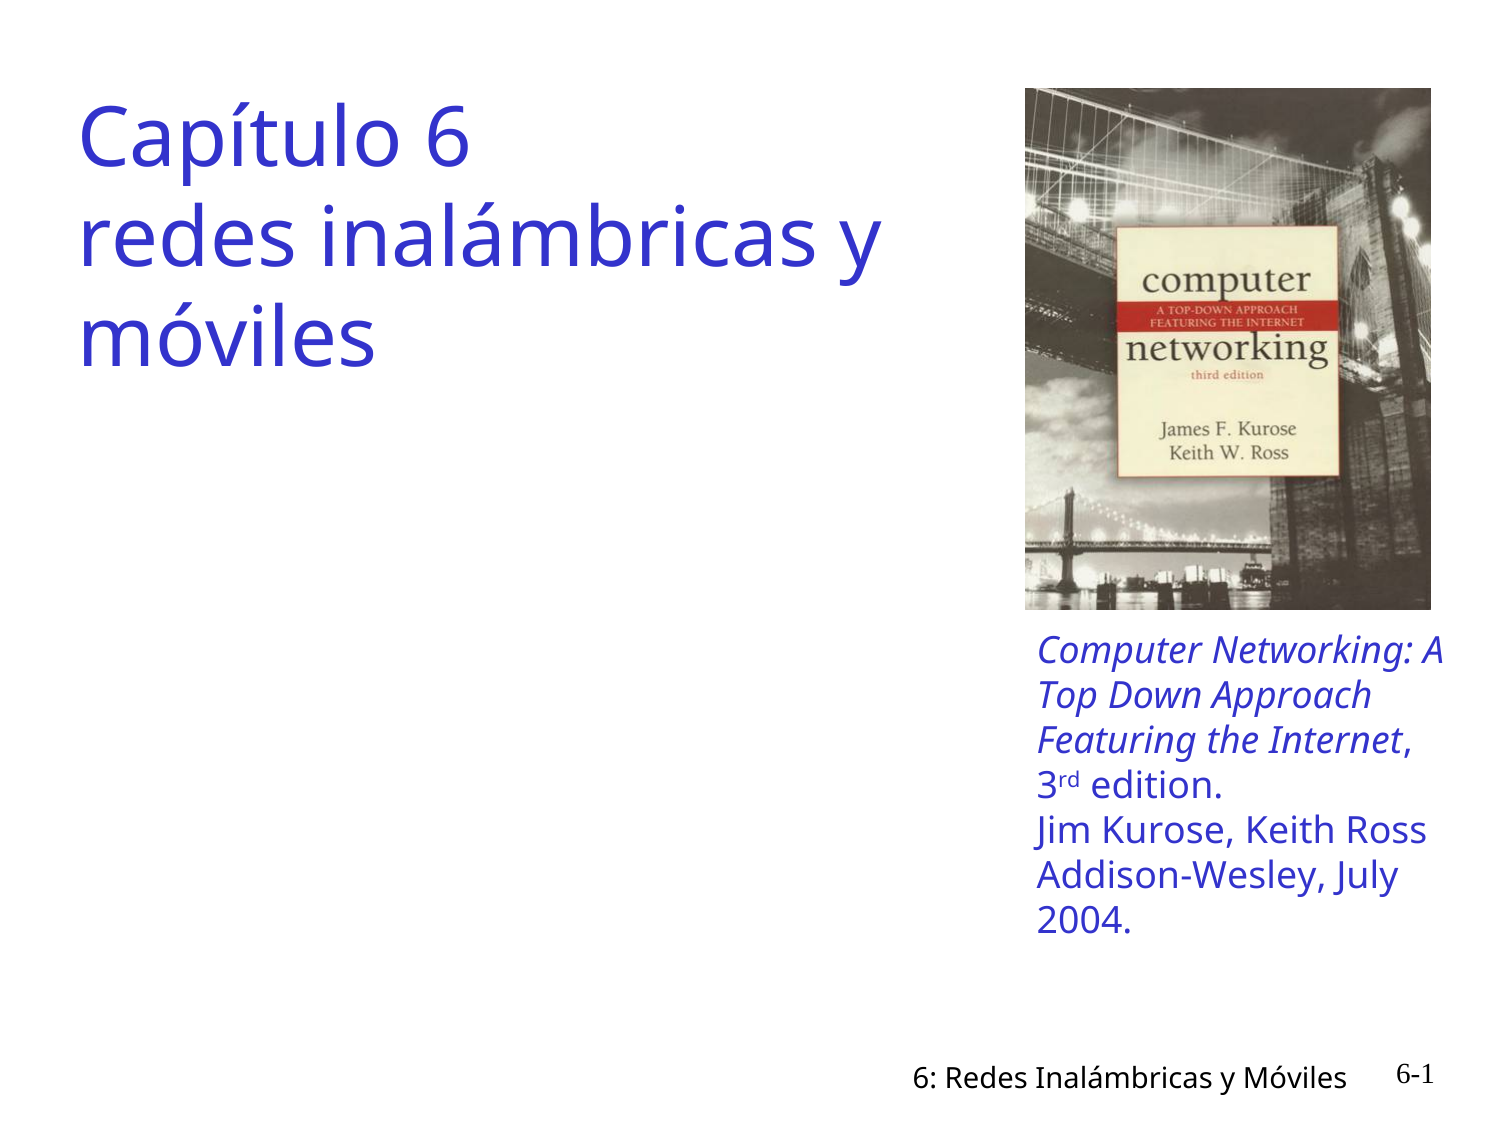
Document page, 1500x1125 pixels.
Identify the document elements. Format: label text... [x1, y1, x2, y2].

picture [1025, 88, 1431, 610]
text_box Capítulo 6 redes inalámbricas y móviles [62, 80, 1009, 385]
text_box Computer Networking: A Top Down Approach Featuring the Internet, 3rd edition. Jim Kurose, Keith Ross Addison-Wesley, July 2004. [1021, 571, 1470, 1042]
